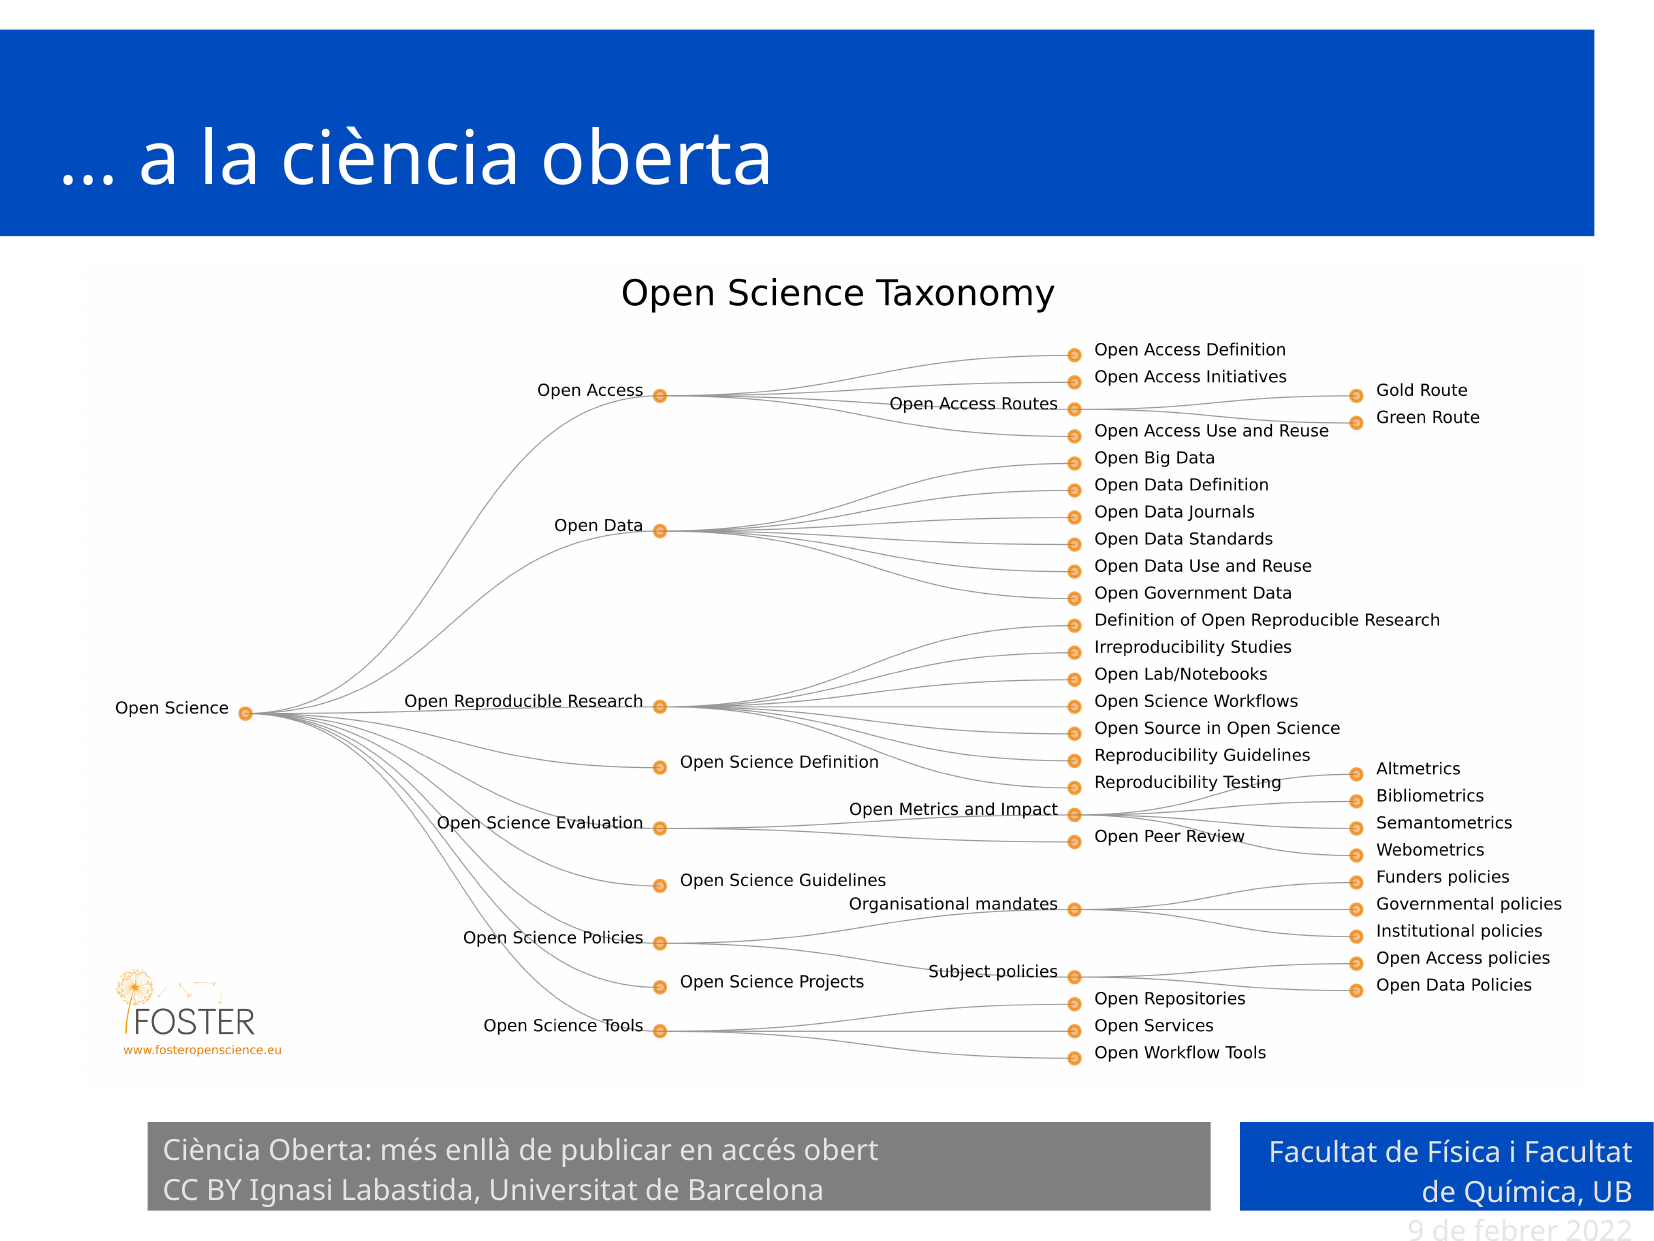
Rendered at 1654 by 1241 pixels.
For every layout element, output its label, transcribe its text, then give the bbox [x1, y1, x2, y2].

title ... a la ciència oberta [59, 59, 1595, 207]
picture [82, 259, 1583, 1087]
